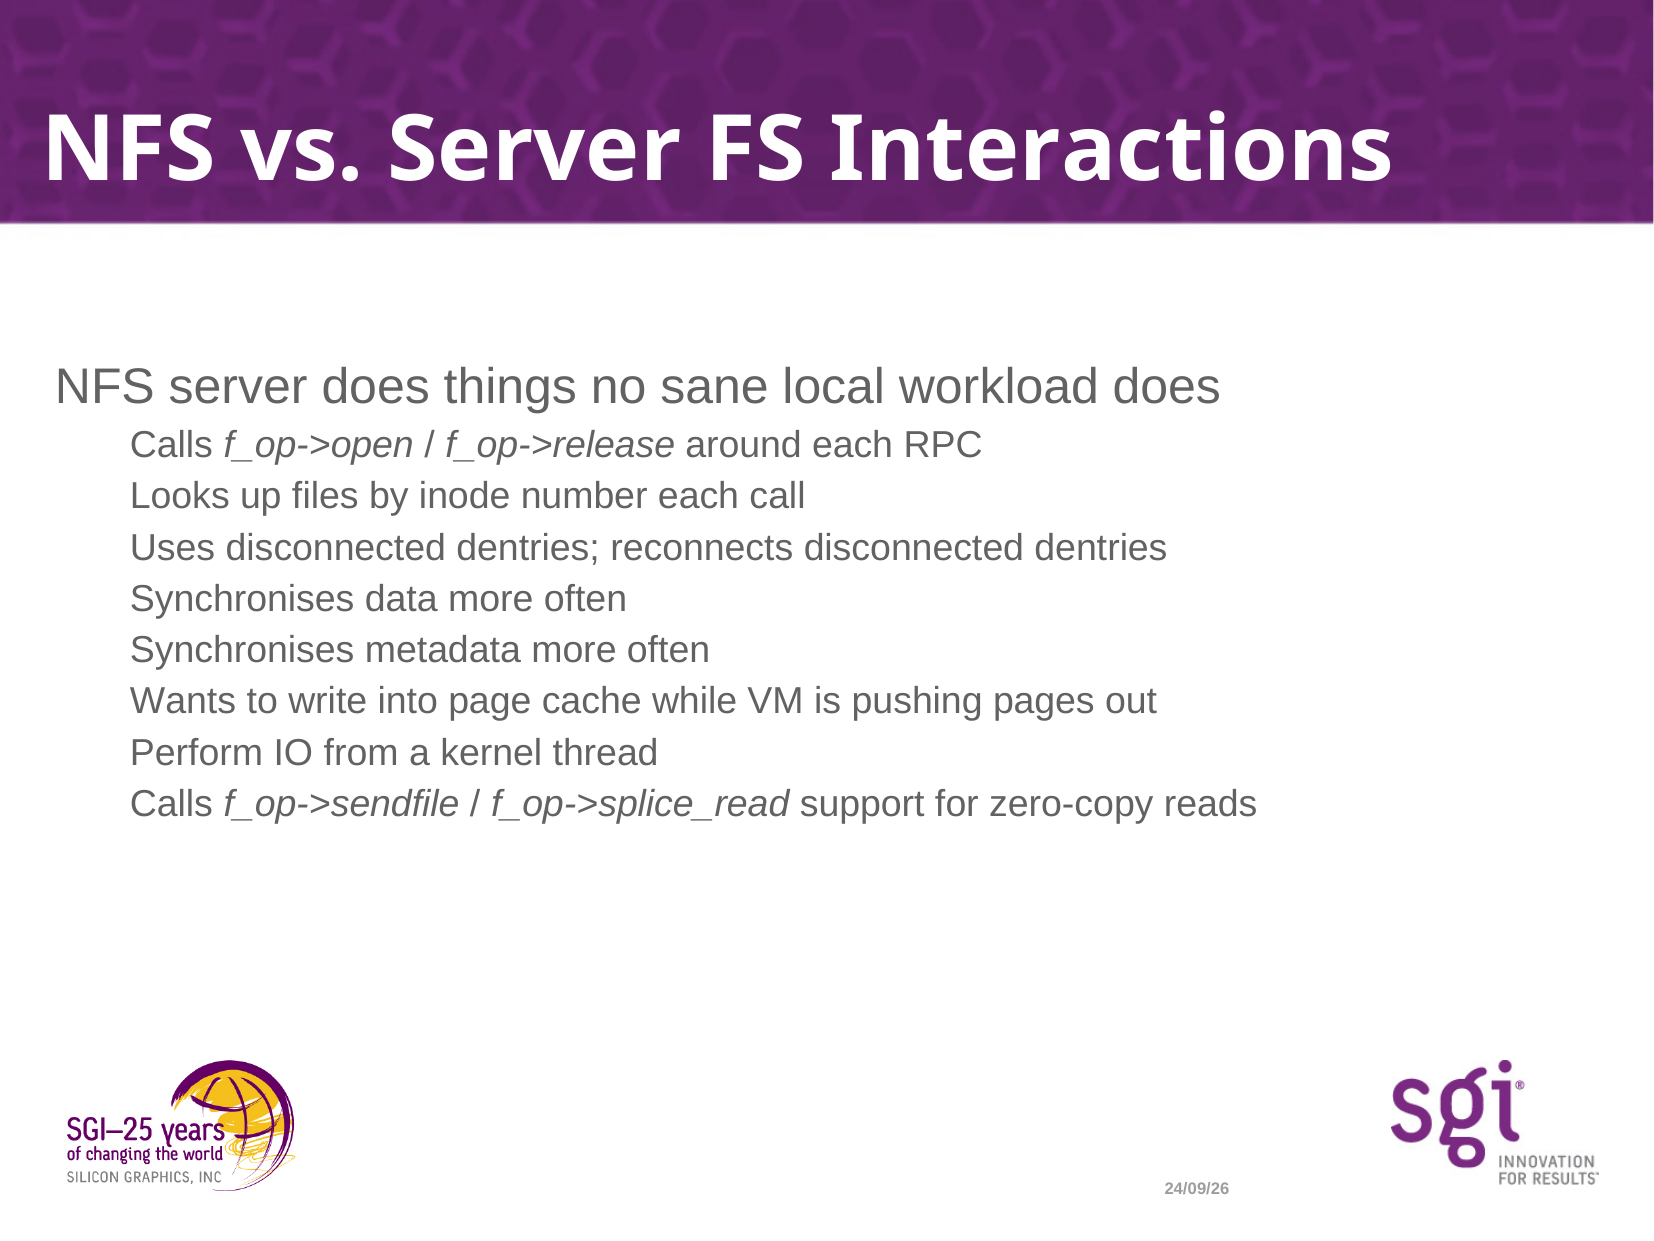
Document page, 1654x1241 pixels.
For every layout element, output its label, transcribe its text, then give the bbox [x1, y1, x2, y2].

list NFS server does things no sane local workload does Calls f_op->open / f_op->release around each RPC Looks up files by inode number each call Uses disconnected dentries; reconnects disconnected dentries Synchronises data more often Synchronises metadata more often Wants to write into page cache while VM is pushing pages out Perform IO from a kernel thread Calls f_op->sendfile / f_op->splice_read support for zero-copy reads [55, 358, 1461, 937]
title NFS vs. Server FS Interactions [41, 48, 1447, 241]
picture [0, 0, 1654, 1194]
